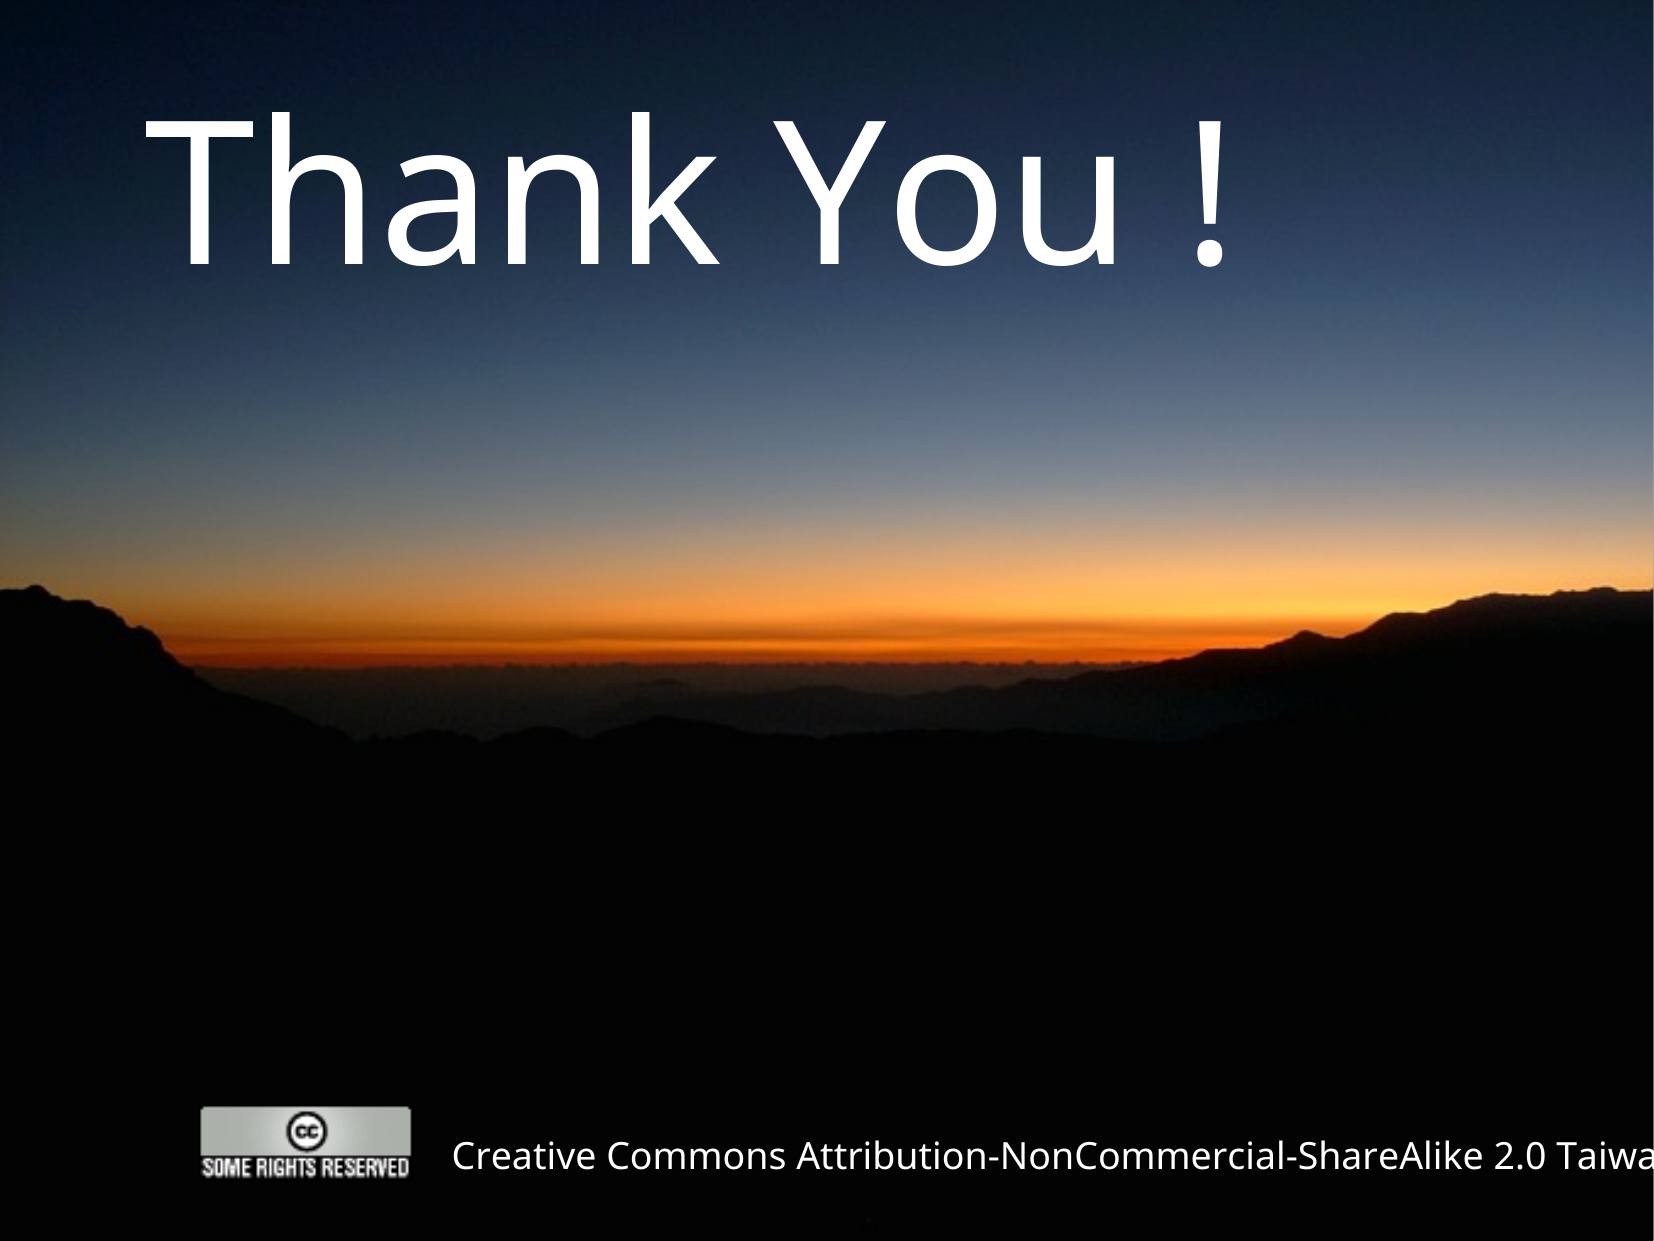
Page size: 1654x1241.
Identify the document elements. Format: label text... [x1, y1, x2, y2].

text_box Thank You ! [129, 43, 1525, 358]
picture [0, 0, 1654, 1241]
text_box Creative Commons Attribution-NonCommercial-ShareAlike 2.0 Taiwan License. [436, 1121, 1654, 1188]
